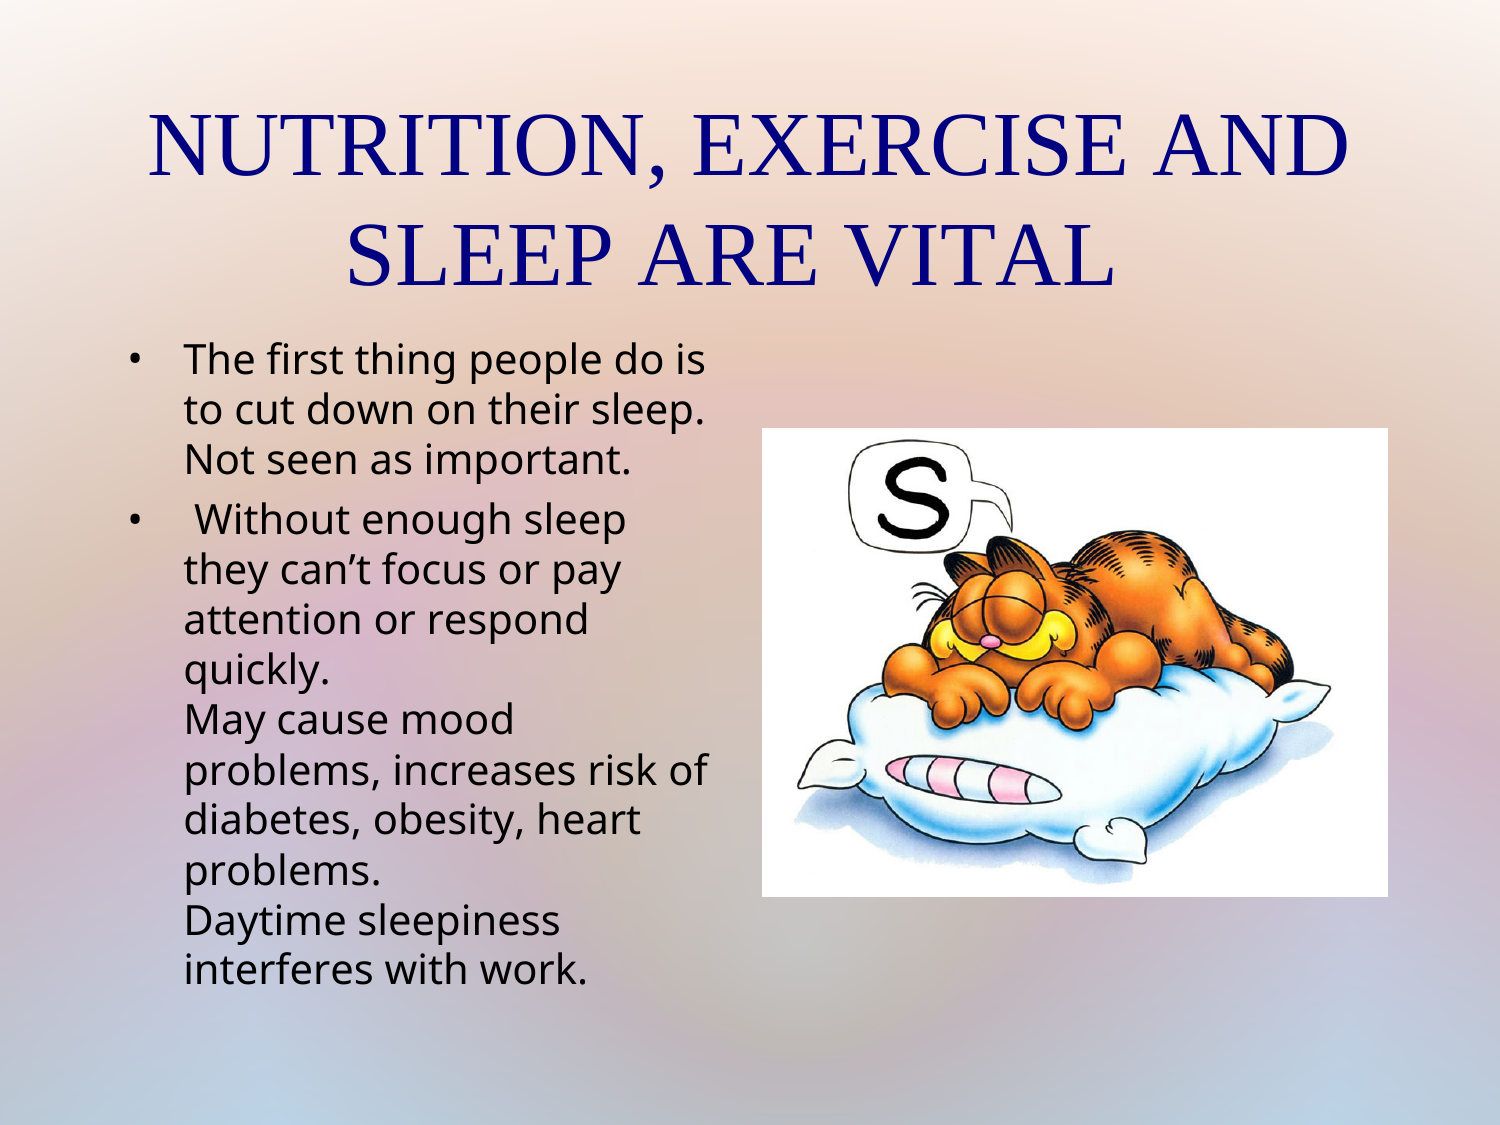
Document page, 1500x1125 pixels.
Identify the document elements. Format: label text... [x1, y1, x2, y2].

title NUTRITION, EXERCISE AND SLEEP ARE VITAL [112, 0, 1388, 532]
picture [0, 0, 1500, 1125]
list The first thing people do is to cut down on their sleep. Not seen as important. Without enough sleep they can’t focus or pay attention or respond quickly. May cause mood problems, increases risk of diabetes, obesity, heart problems. Daytime sleepiness interferes with work. [112, 324, 738, 1001]
